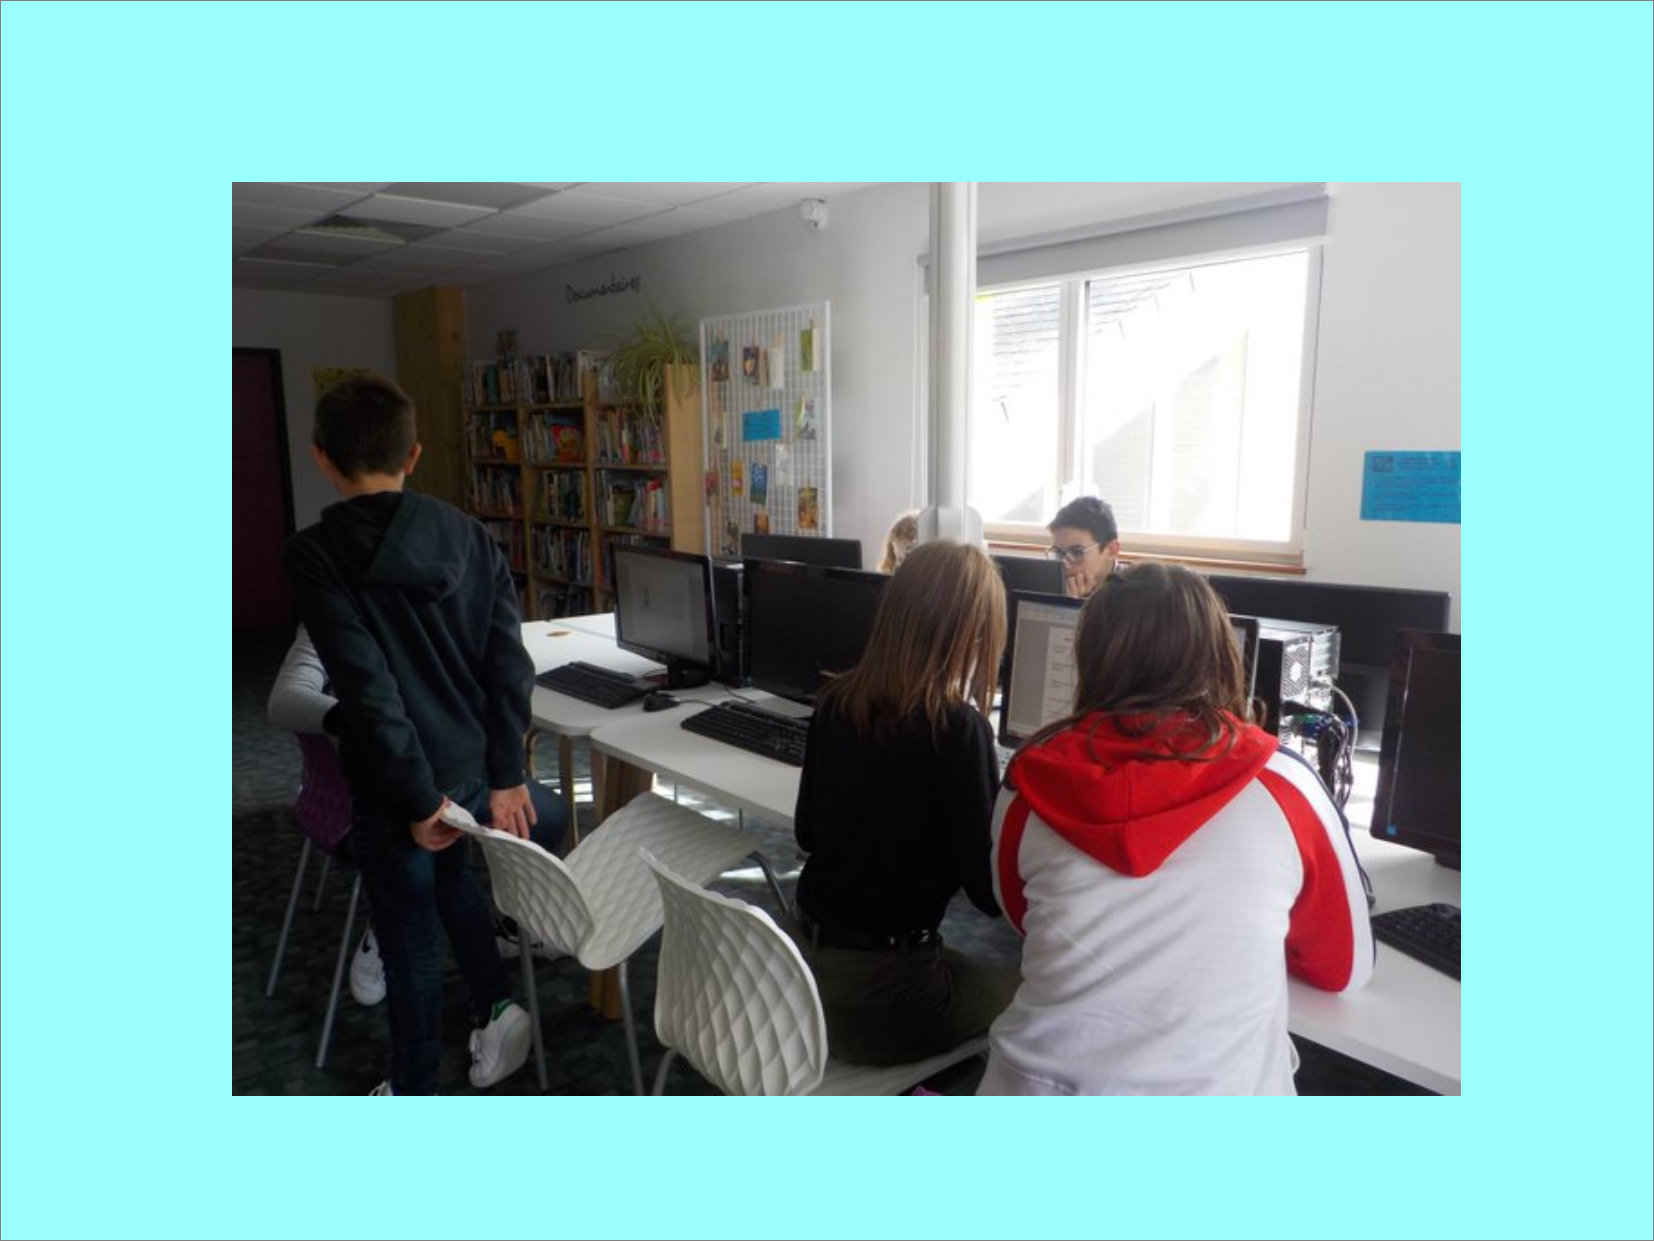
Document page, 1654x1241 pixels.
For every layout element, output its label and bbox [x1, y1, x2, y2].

picture [232, 182, 1461, 1096]
text_box [0, 0, 1654, 1241]
